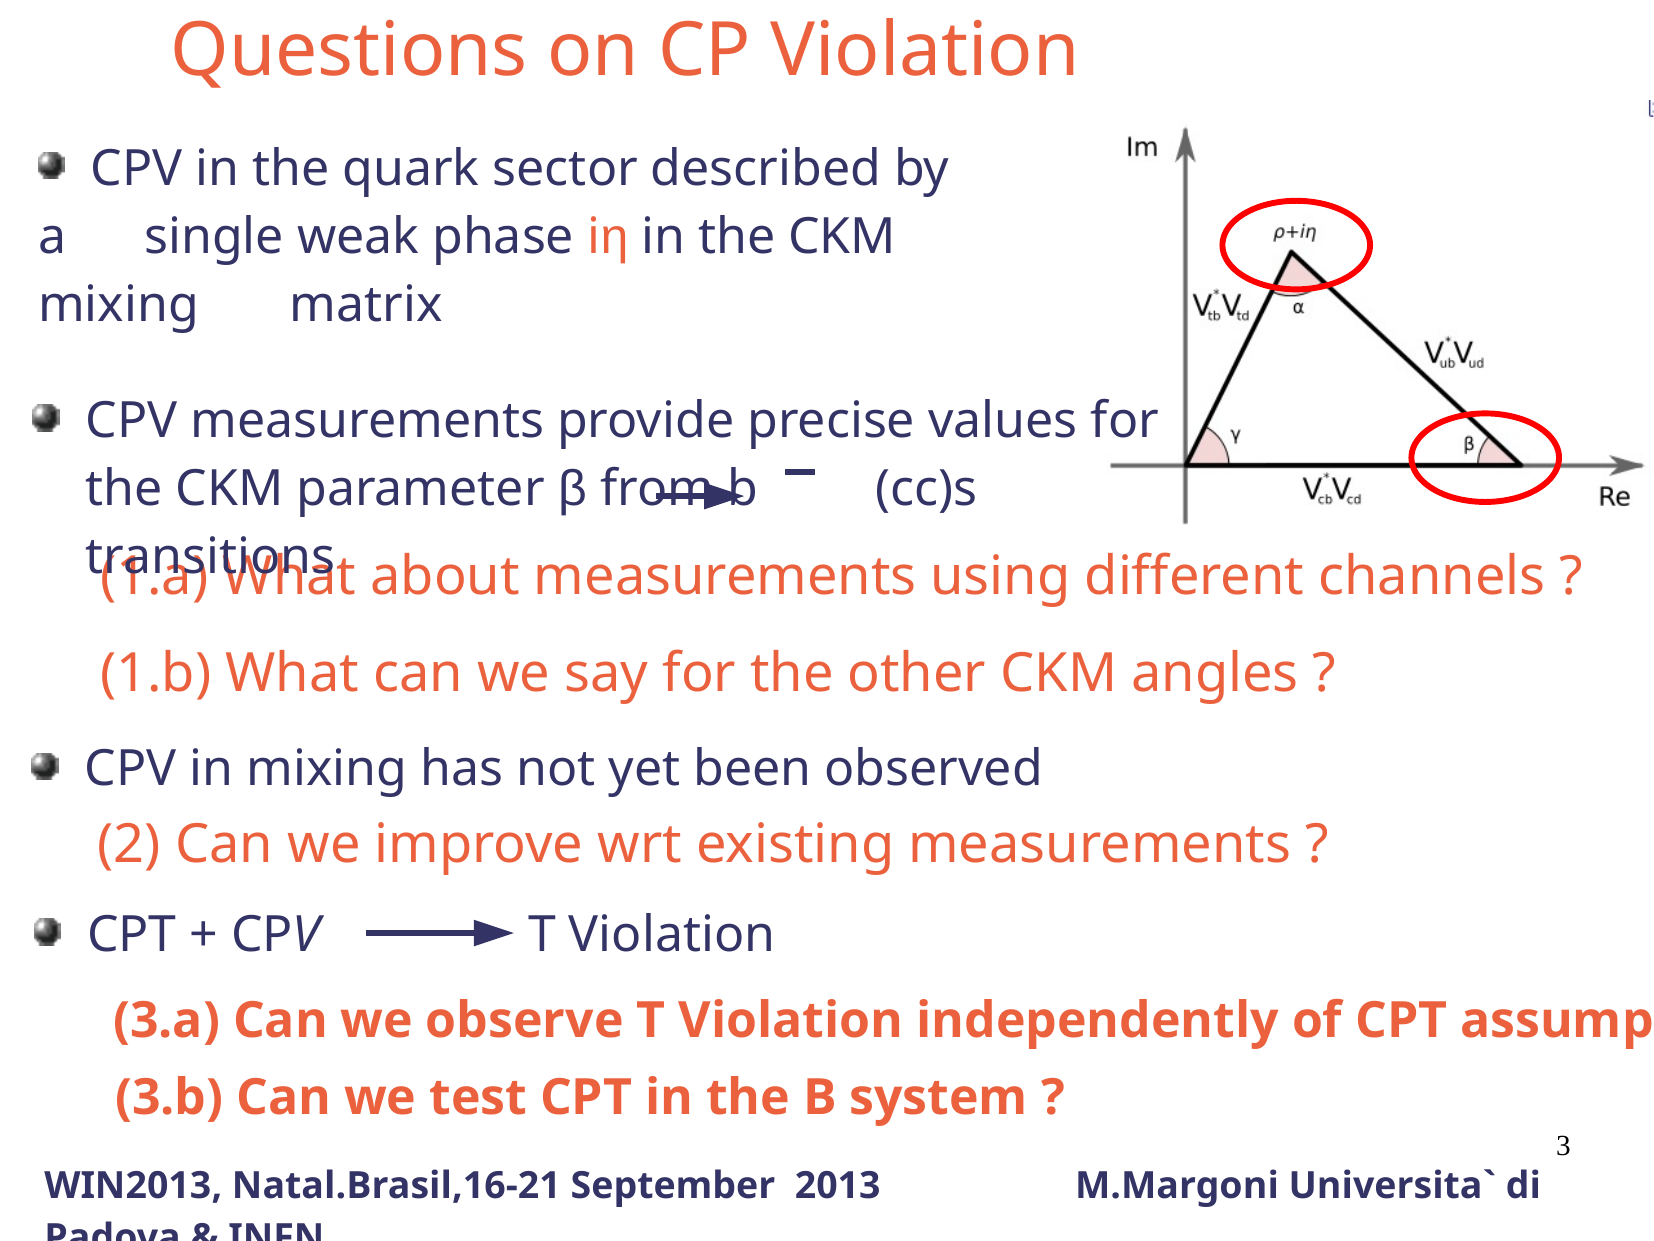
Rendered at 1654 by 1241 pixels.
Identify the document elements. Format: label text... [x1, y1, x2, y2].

text_box (3.b) Can we test CPT in the B system ? [100, 1053, 1010, 1146]
text_box (3.a) Can we observe T Violation independently of CPT assumption ? [98, 976, 1654, 1069]
text_box WIN2013, Natal.Brasil,16-21 September 2013 M.Margoni Universita` di Padova & INFN [29, 1151, 1625, 1225]
text_box (2) Can we improve wrt existing measurements ? [83, 797, 1249, 896]
picture [1086, 100, 1654, 532]
text_box CPV in the quark sector described by a single weak phase iη in the CKM mixing matrix [23, 124, 987, 371]
text_box Questions on CP Violation [0, 0, 1654, 228]
text_box (1.a) What about measurements using different channels ? (1.b) What can we say for the other CKM angles ? [100, 536, 1636, 728]
text_box CPV measurements provide precise values for the CKM parameter β from b (cc)s transitions [5, 383, 1217, 539]
text_box CPT + CPV T Violation [7, 898, 1111, 976]
text_box CPV in mixing has not yet been observed [5, 732, 1099, 810]
